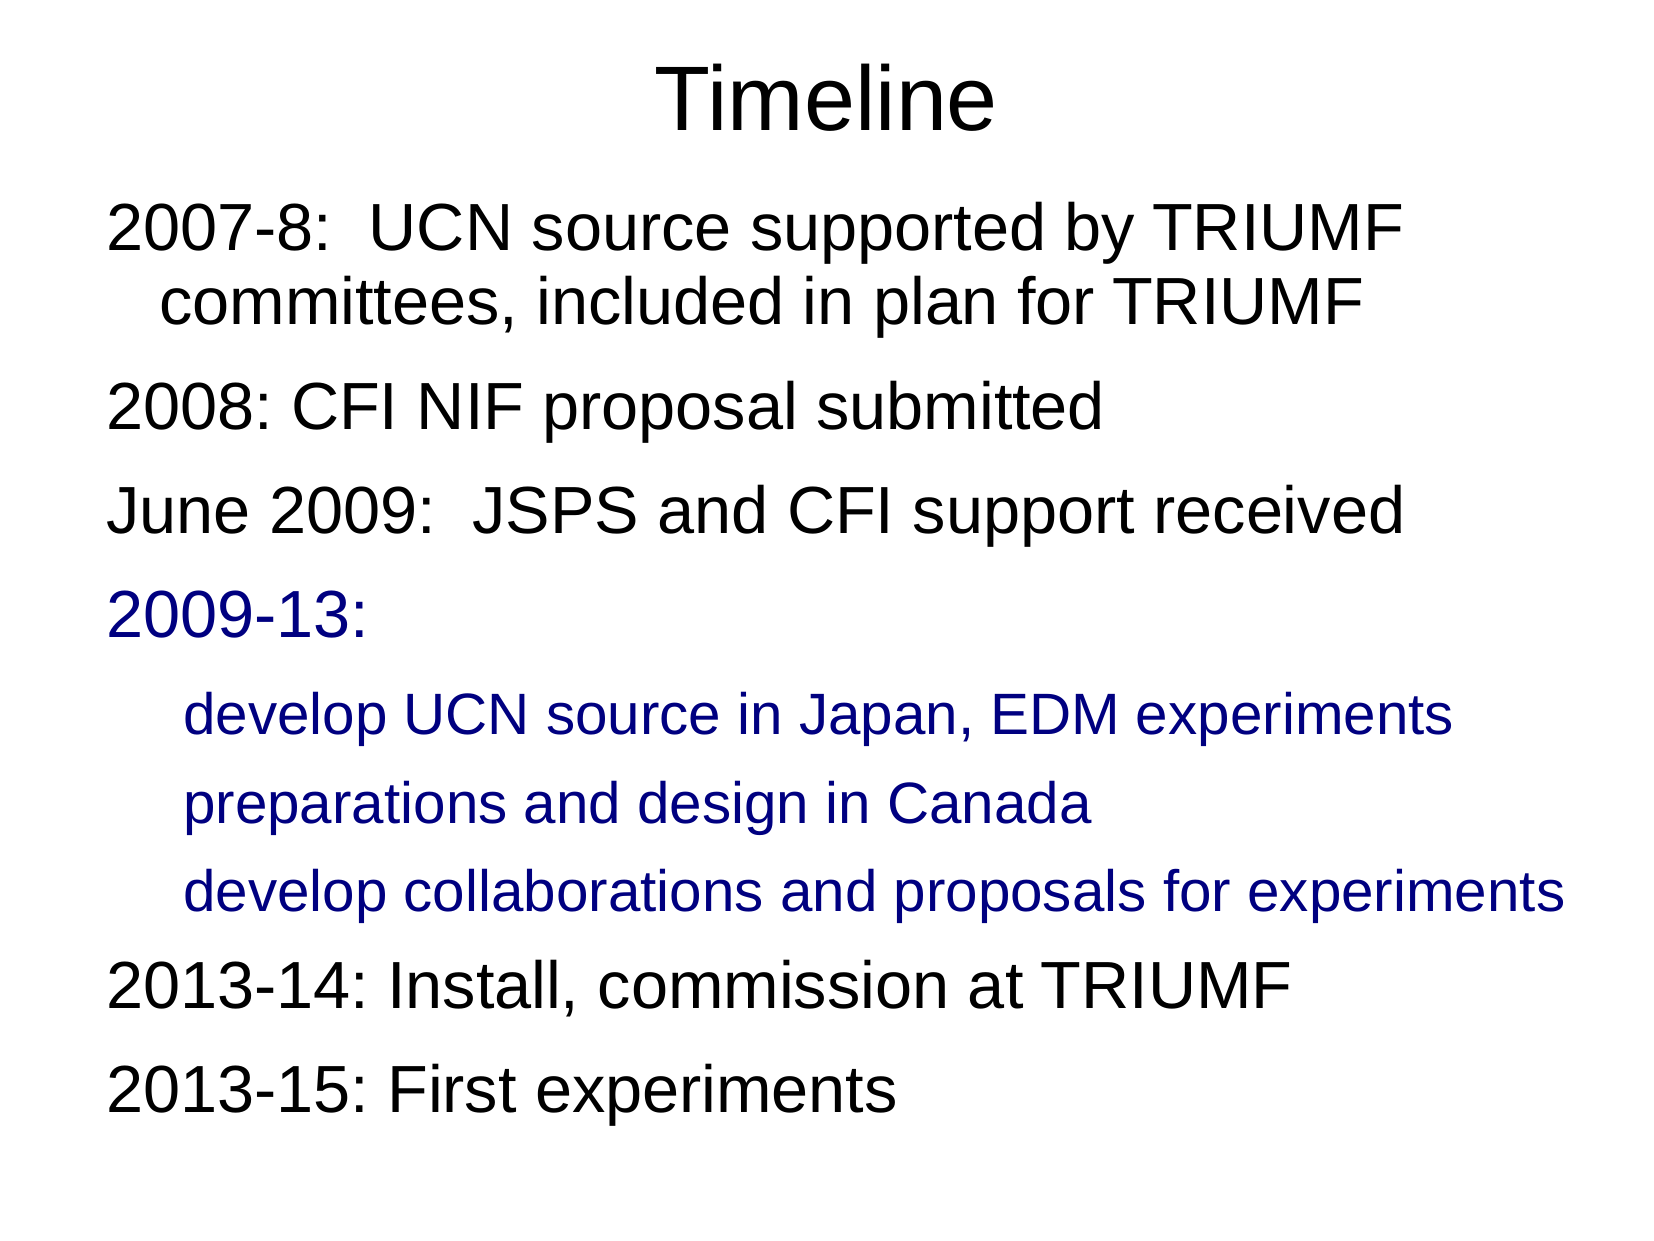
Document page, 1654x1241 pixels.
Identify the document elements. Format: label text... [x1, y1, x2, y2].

list 2007-8: UCN source supported by TRIUMF committees, included in plan for TRIUMF 2008: CFI NIF proposal submitted June 2009: JSPS and CFI support received 2009-13: develop UCN source in Japan, EDM experiments preparations and design in Canada develop collaborations and proposals for experiments 2013-14: Install, commission at TRIUMF 2013-15: First experiments [88, 189, 1654, 1208]
title Timeline [82, 41, 1571, 156]
